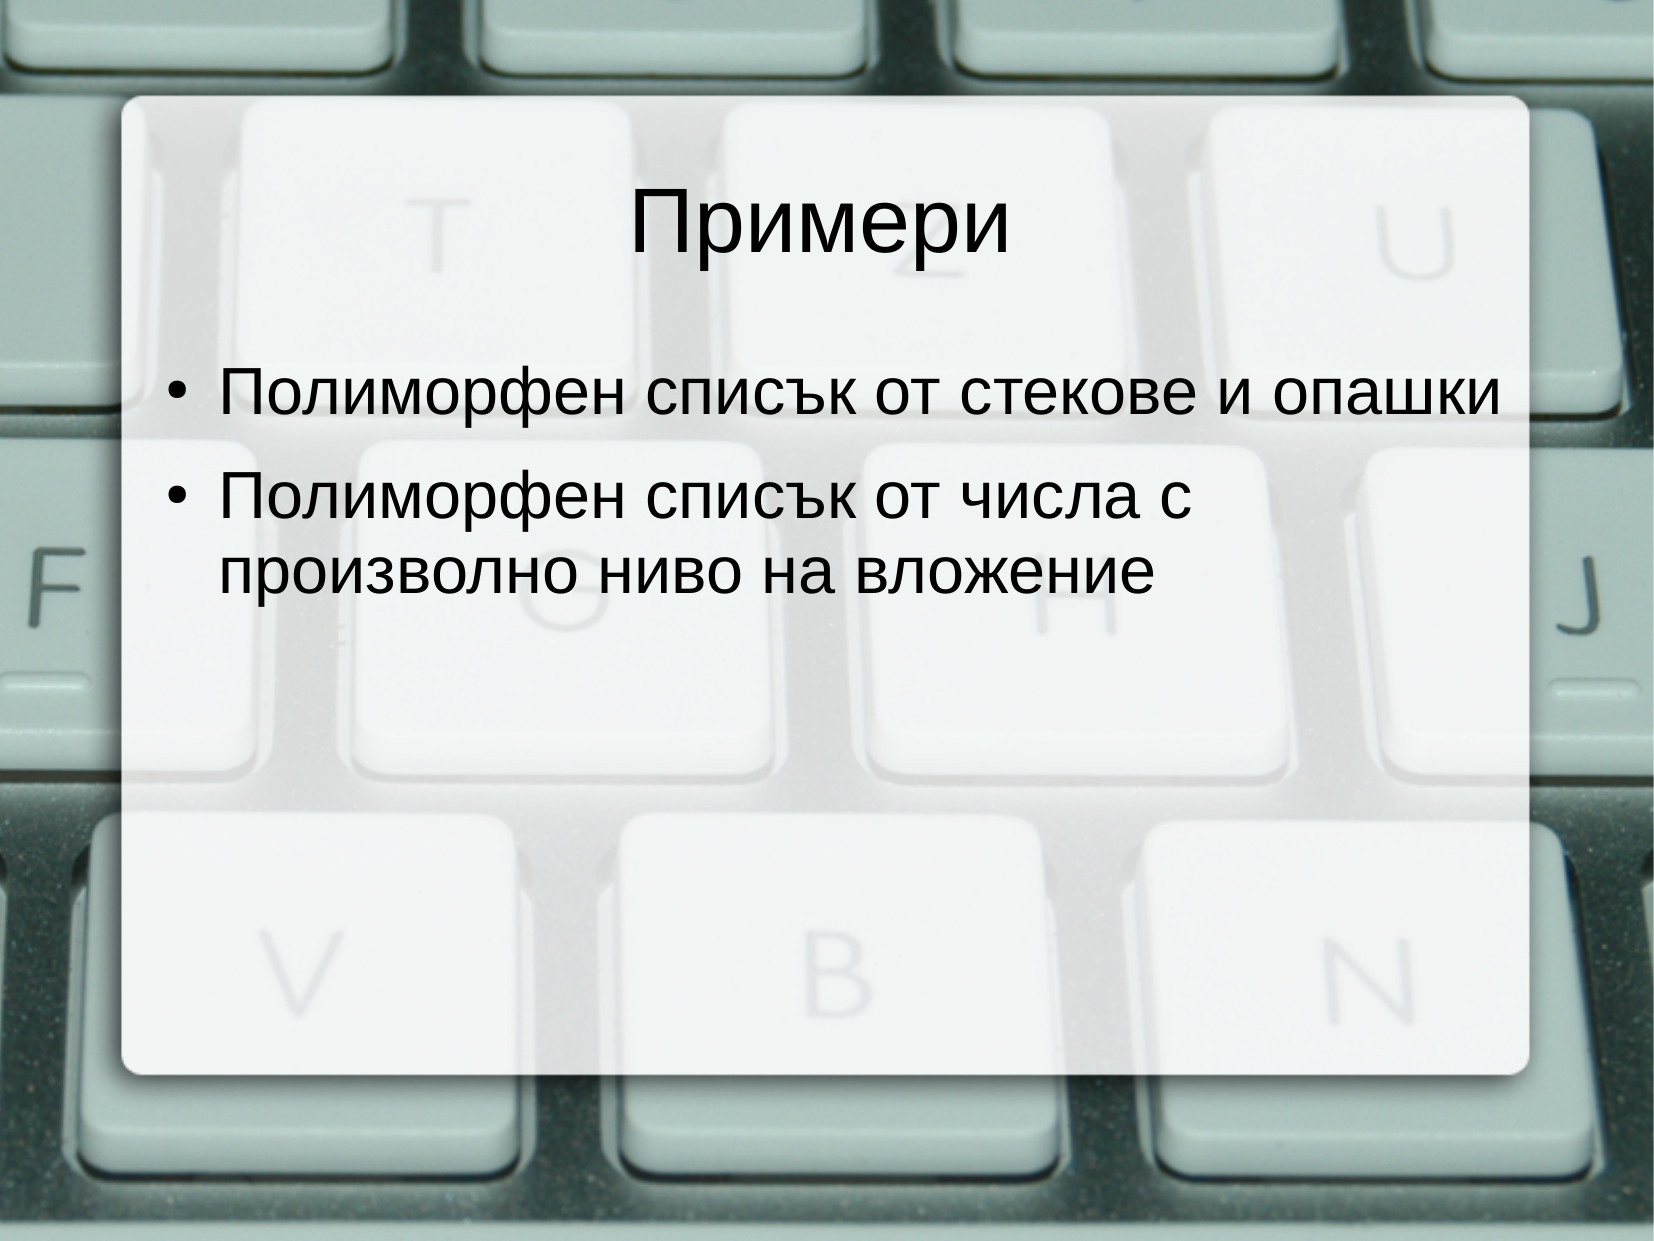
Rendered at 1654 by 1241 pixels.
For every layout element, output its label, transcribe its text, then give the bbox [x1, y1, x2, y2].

list Полиморфен списък от стекове и опашки Полиморфен списък от числа с произволно ниво на вложение [147, 354, 1506, 1074]
title Примери [135, 117, 1506, 325]
picture [0, 0, 1654, 1241]
